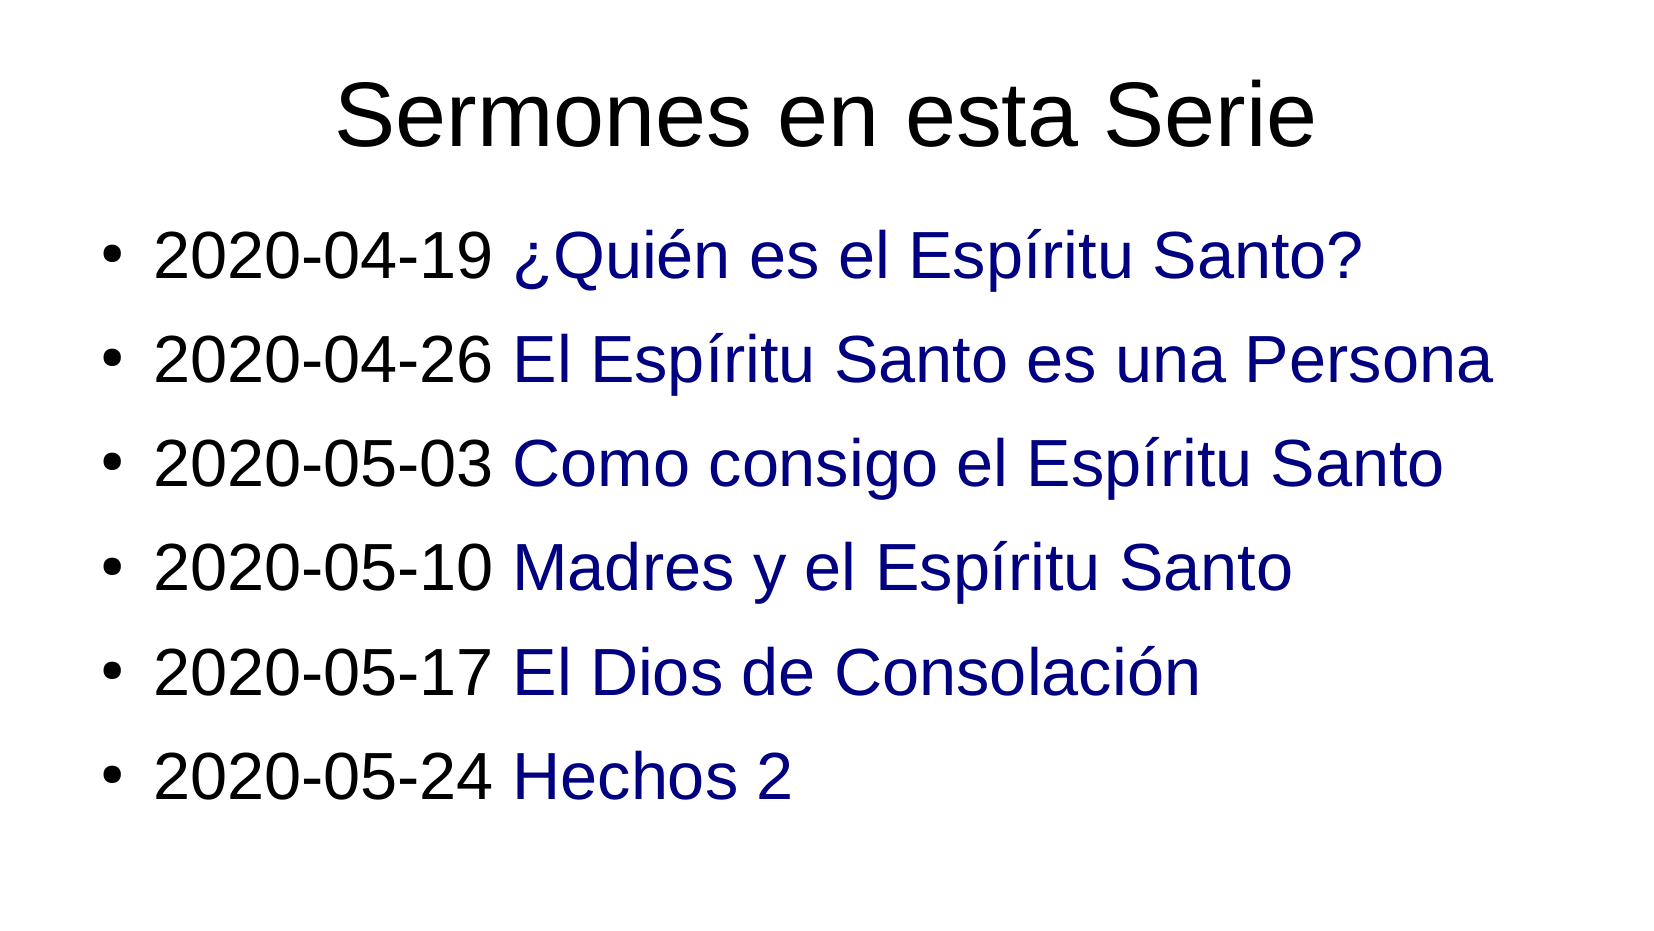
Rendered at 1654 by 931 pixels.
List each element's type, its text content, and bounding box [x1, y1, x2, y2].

title Sermones en esta Serie [82, 37, 1571, 193]
list 2020-04-19 ¿Quién es el Espíritu Santo? 2020-04-26 El Espíritu Santo es una Persona 2020-05-03 Como consigo el Espíritu Santo 2020-05-10 Madres y el Espíritu Santo 2020-05-17 El Dios de Consolación 2020-05-24 Hechos 2 [82, 217, 1571, 873]
